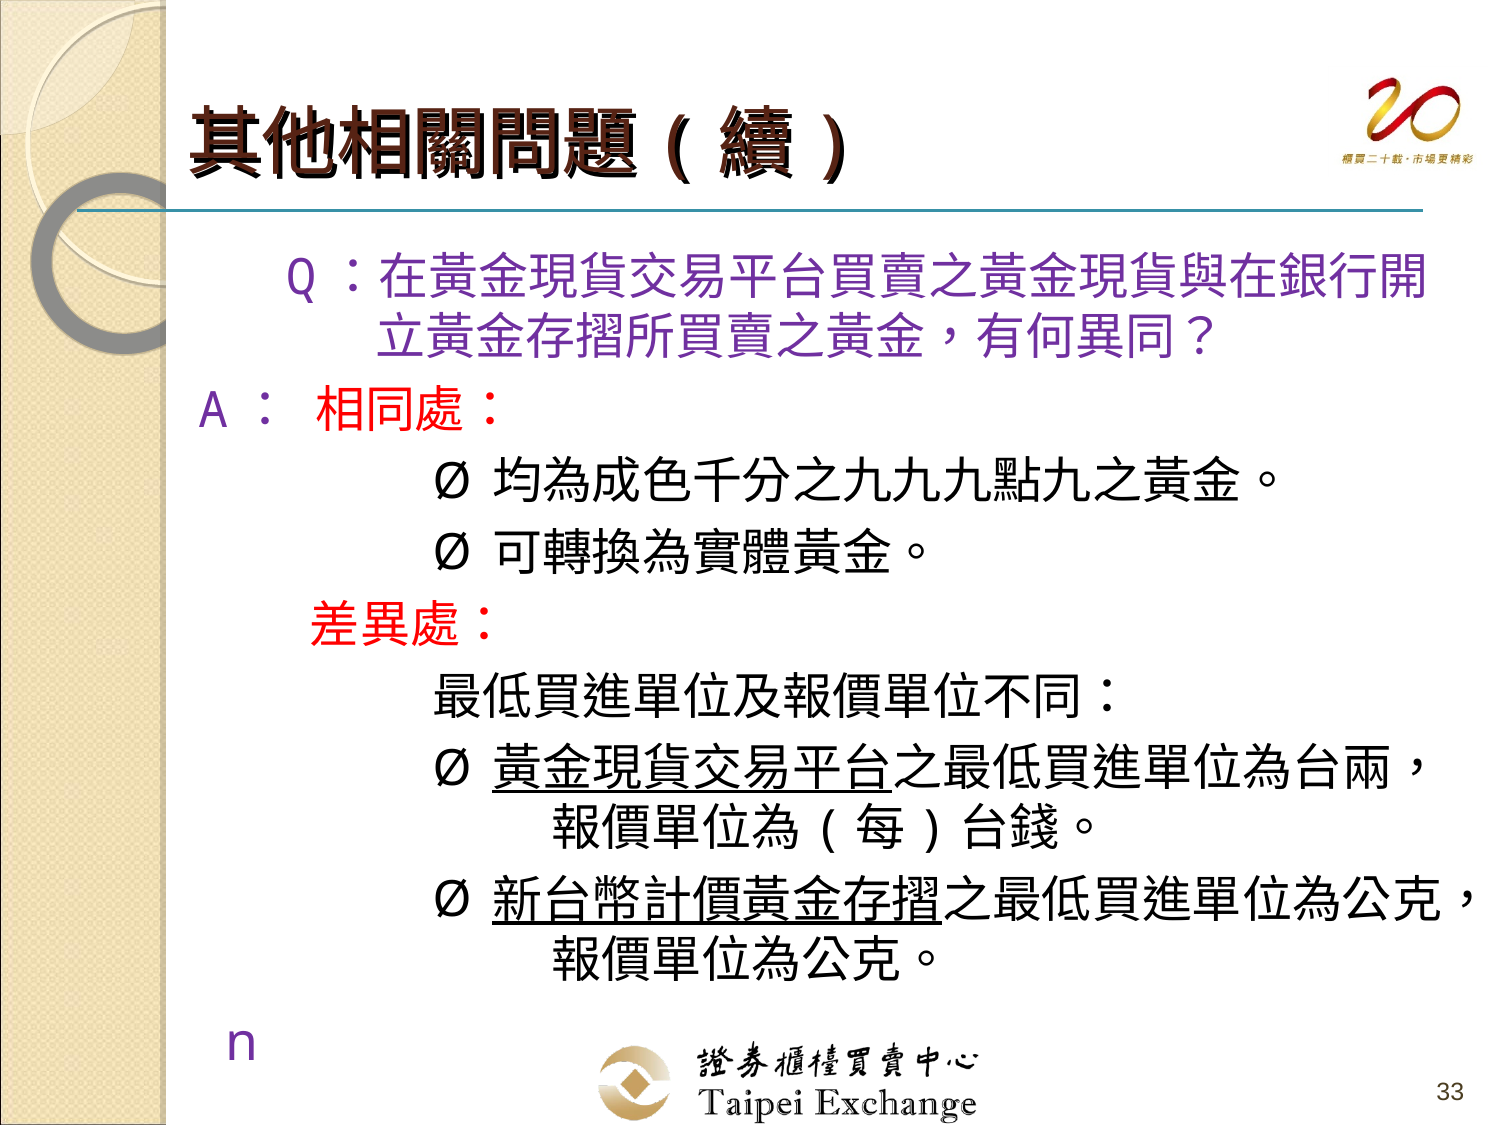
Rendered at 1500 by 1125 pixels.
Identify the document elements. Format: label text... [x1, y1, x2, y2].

text_box [1413, 1034, 1489, 1113]
list Q：在黃金現貨交易平台買賣之黃金現貨與在銀行開立黃金存摺所買賣之黃金，有何異同？ A： 相同處： 均為成色千分之九九九點九之黃金。 可轉換為實體黃金。 差異處： 最低買進單位及報價單位不同： 黃金現貨交易平台之最低買進單位為台兩，報價單位為(每)台錢。 新台幣計價黃金存摺之最低買進單位為公克，報價單位為公克。 [183, 237, 1466, 1026]
title 其他相關問題(續) [171, 45, 1466, 233]
